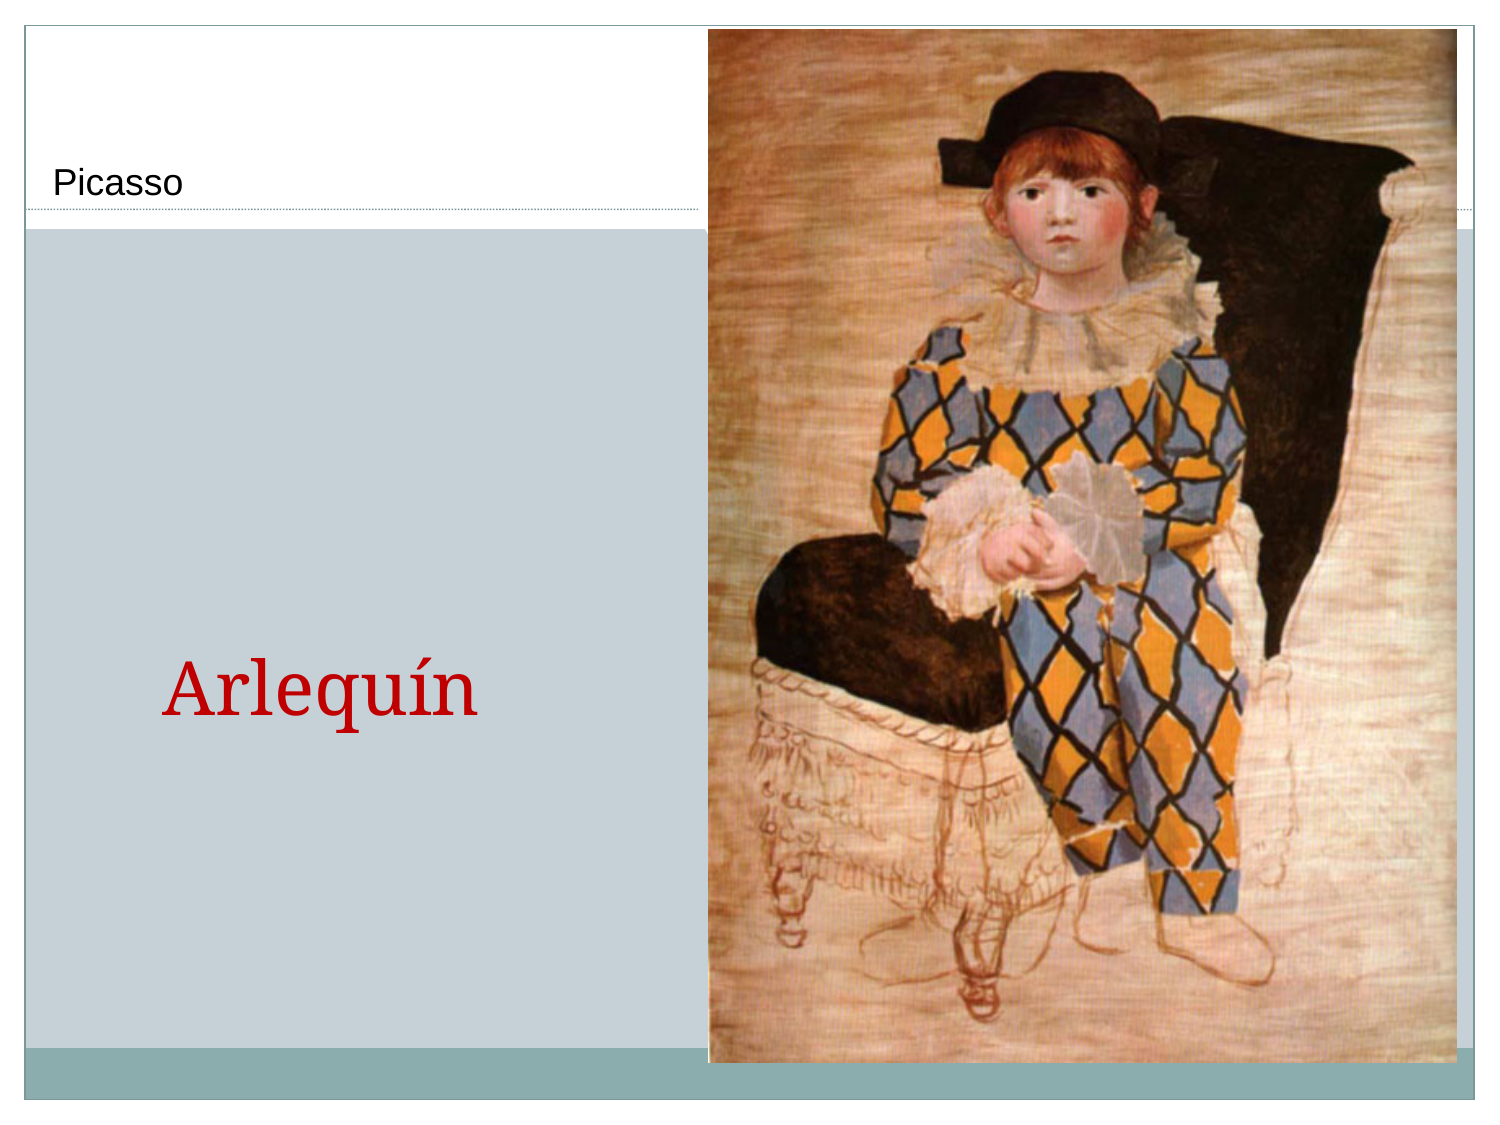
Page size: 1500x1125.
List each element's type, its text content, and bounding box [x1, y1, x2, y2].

text_box Picasso [38, 150, 199, 210]
title Arlequín [59, 369, 605, 739]
picture [708, 29, 1457, 1063]
